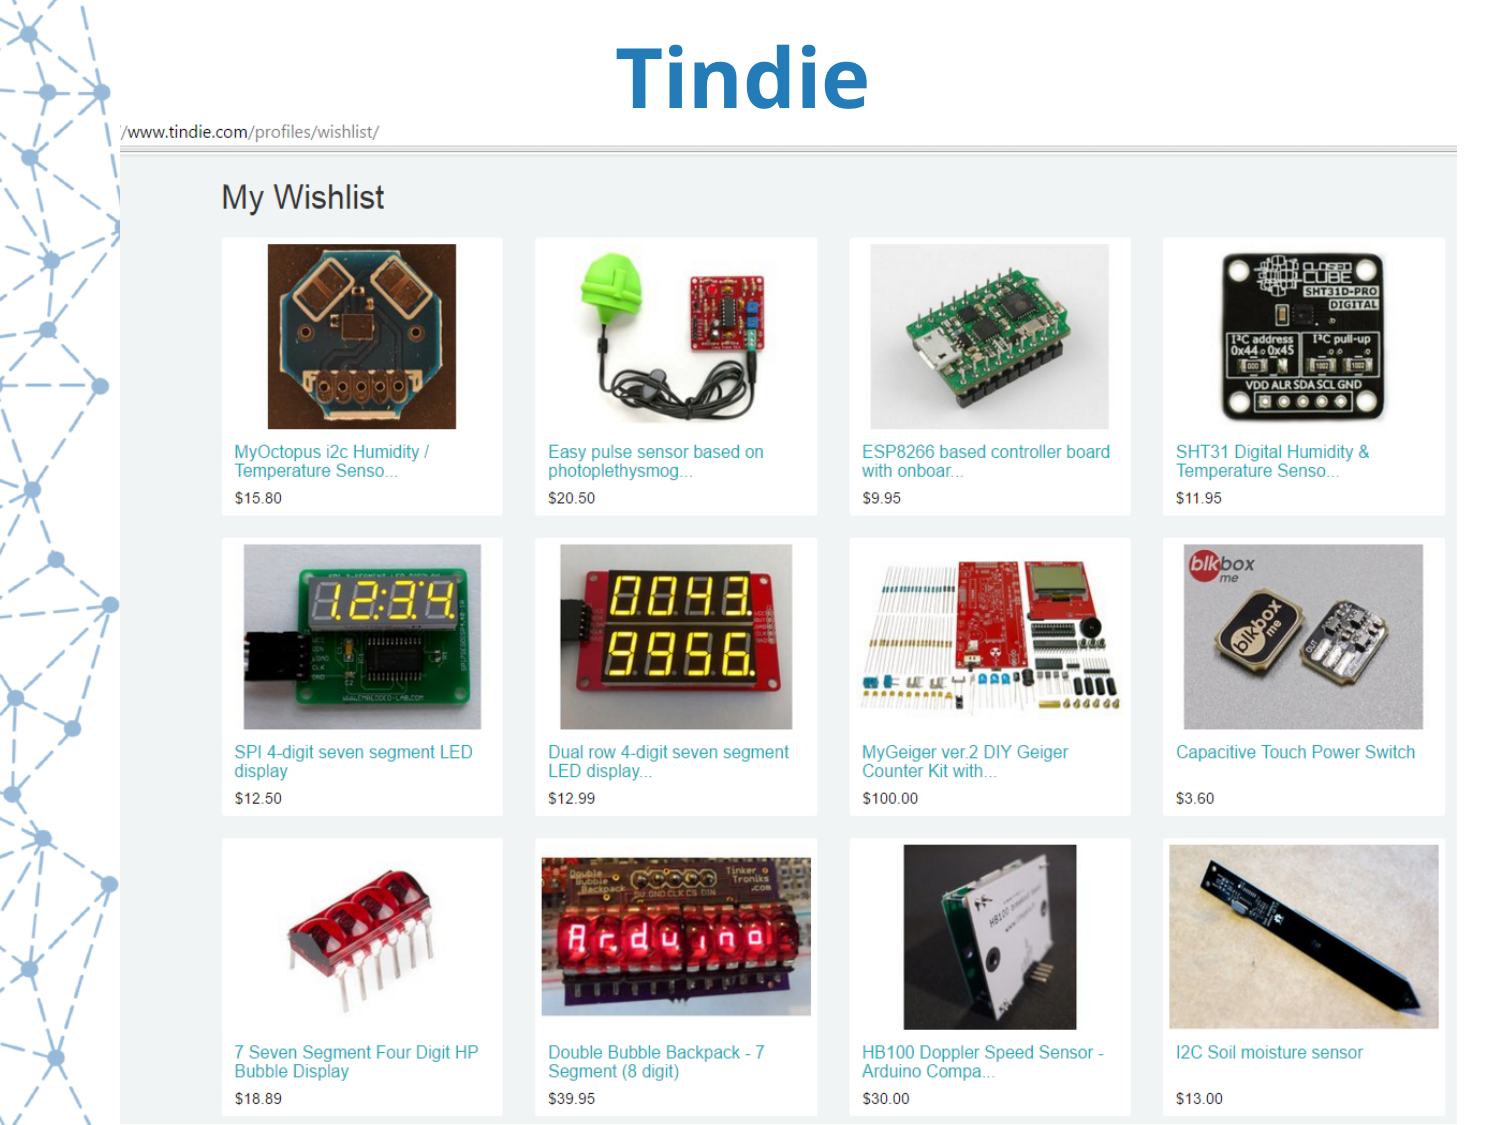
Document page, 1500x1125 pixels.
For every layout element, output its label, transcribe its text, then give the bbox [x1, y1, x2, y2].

title Tindie [600, 17, 946, 119]
picture [0, 0, 1457, 1125]
